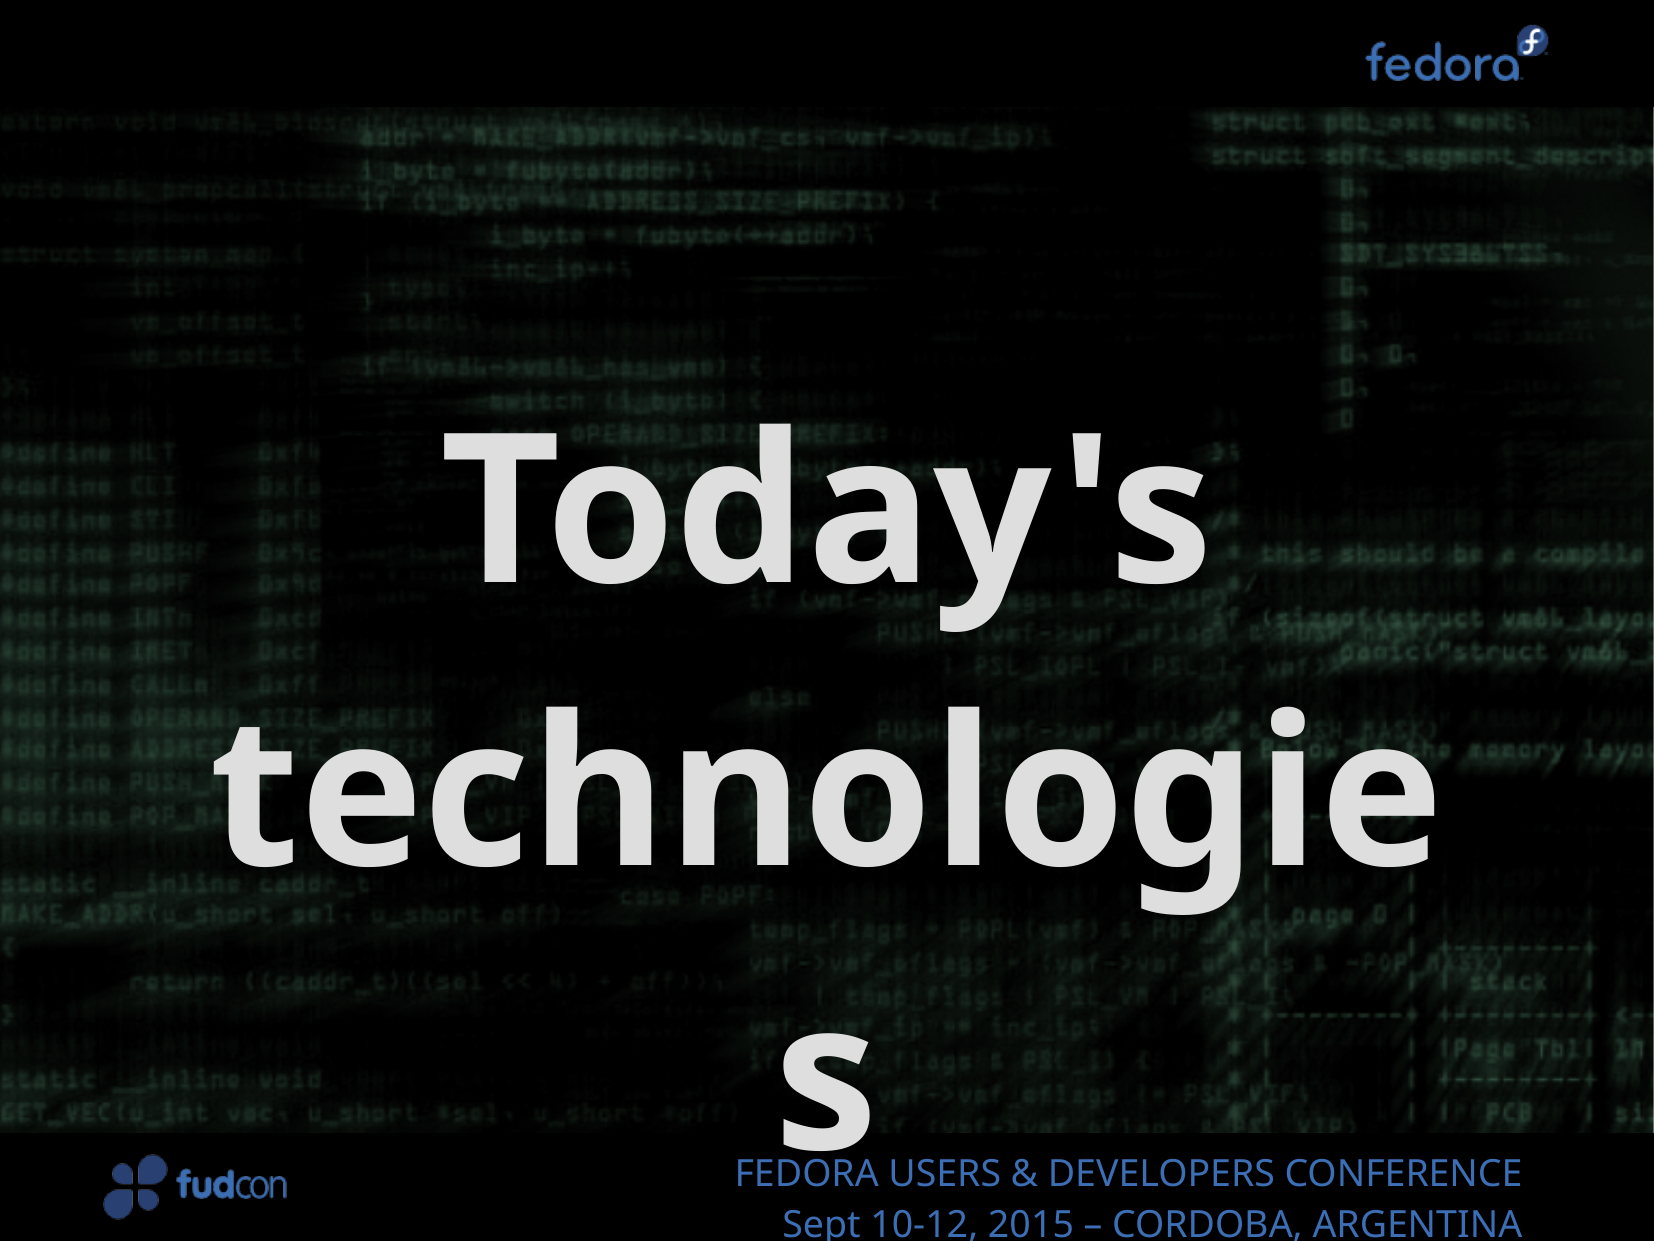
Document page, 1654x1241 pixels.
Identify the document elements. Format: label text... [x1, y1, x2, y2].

text_box Today's technologies [163, 352, 1490, 888]
picture [0, 0, 1654, 1241]
